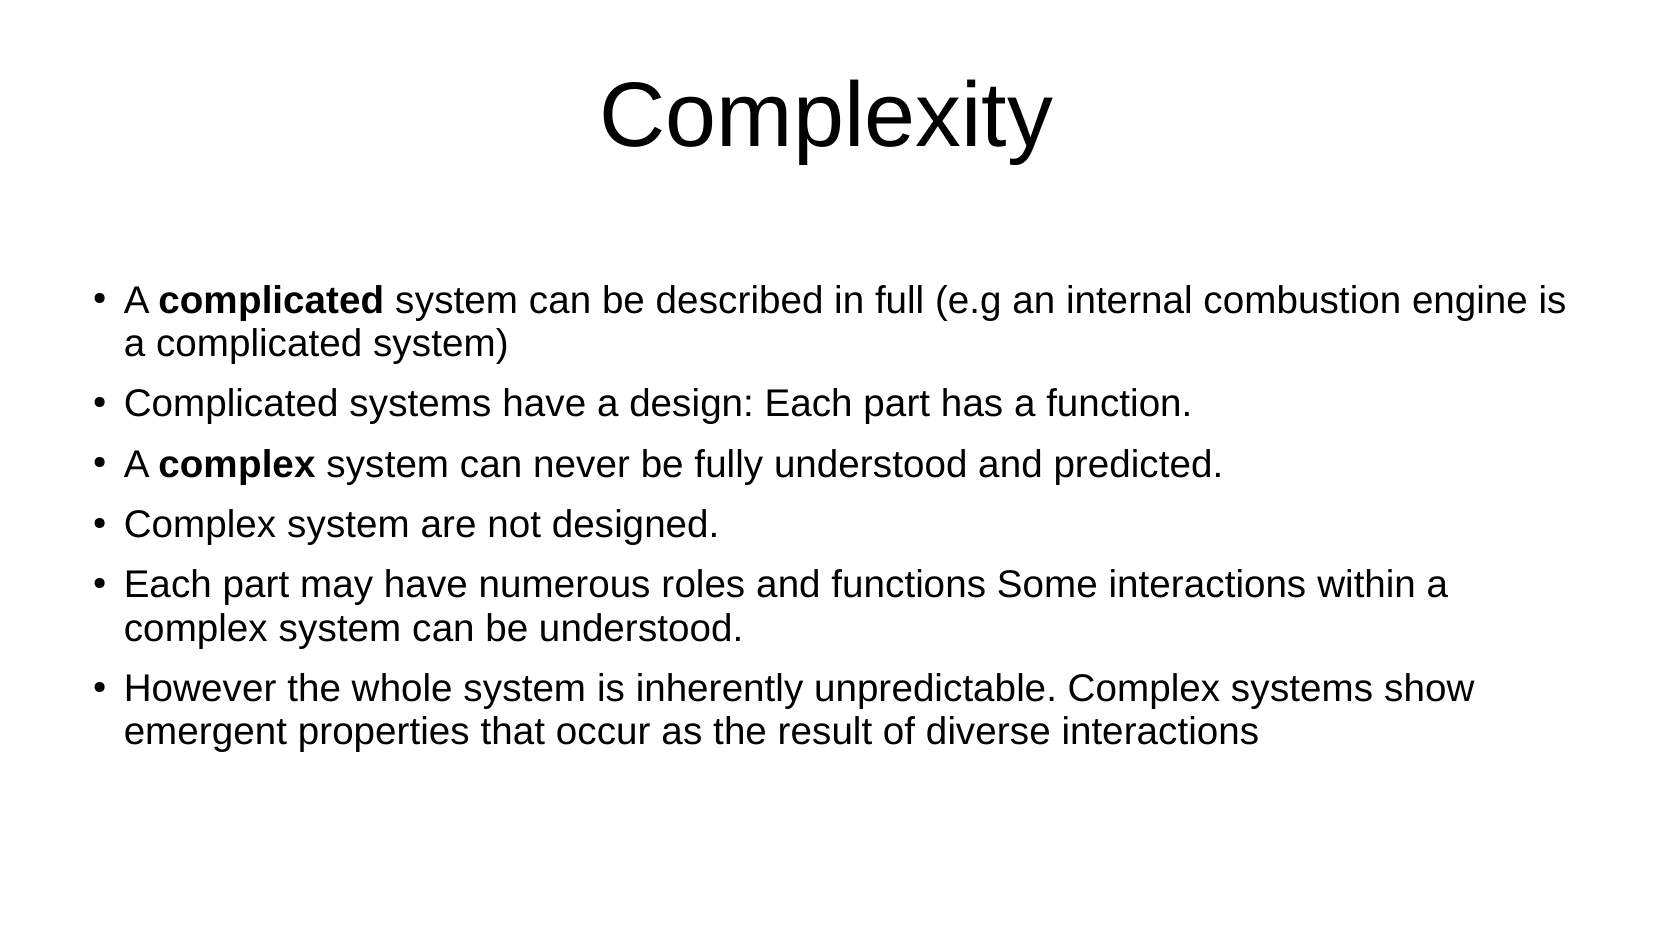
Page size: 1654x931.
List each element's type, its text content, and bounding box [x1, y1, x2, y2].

list A complicated system can be described in full (e.g an internal combustion engine is a complicated system) Complicated systems have a design: Each part has a function. A complex system can never be fully understood and predicted. Complex system are not designed. Each part may have numerous roles and functions Some interactions within a complex system can be understood. However the whole system is inherently unpredictable. Complex systems show emergent properties that occur as the result of diverse interactions [82, 217, 1571, 758]
title Complexity [82, 37, 1571, 193]
